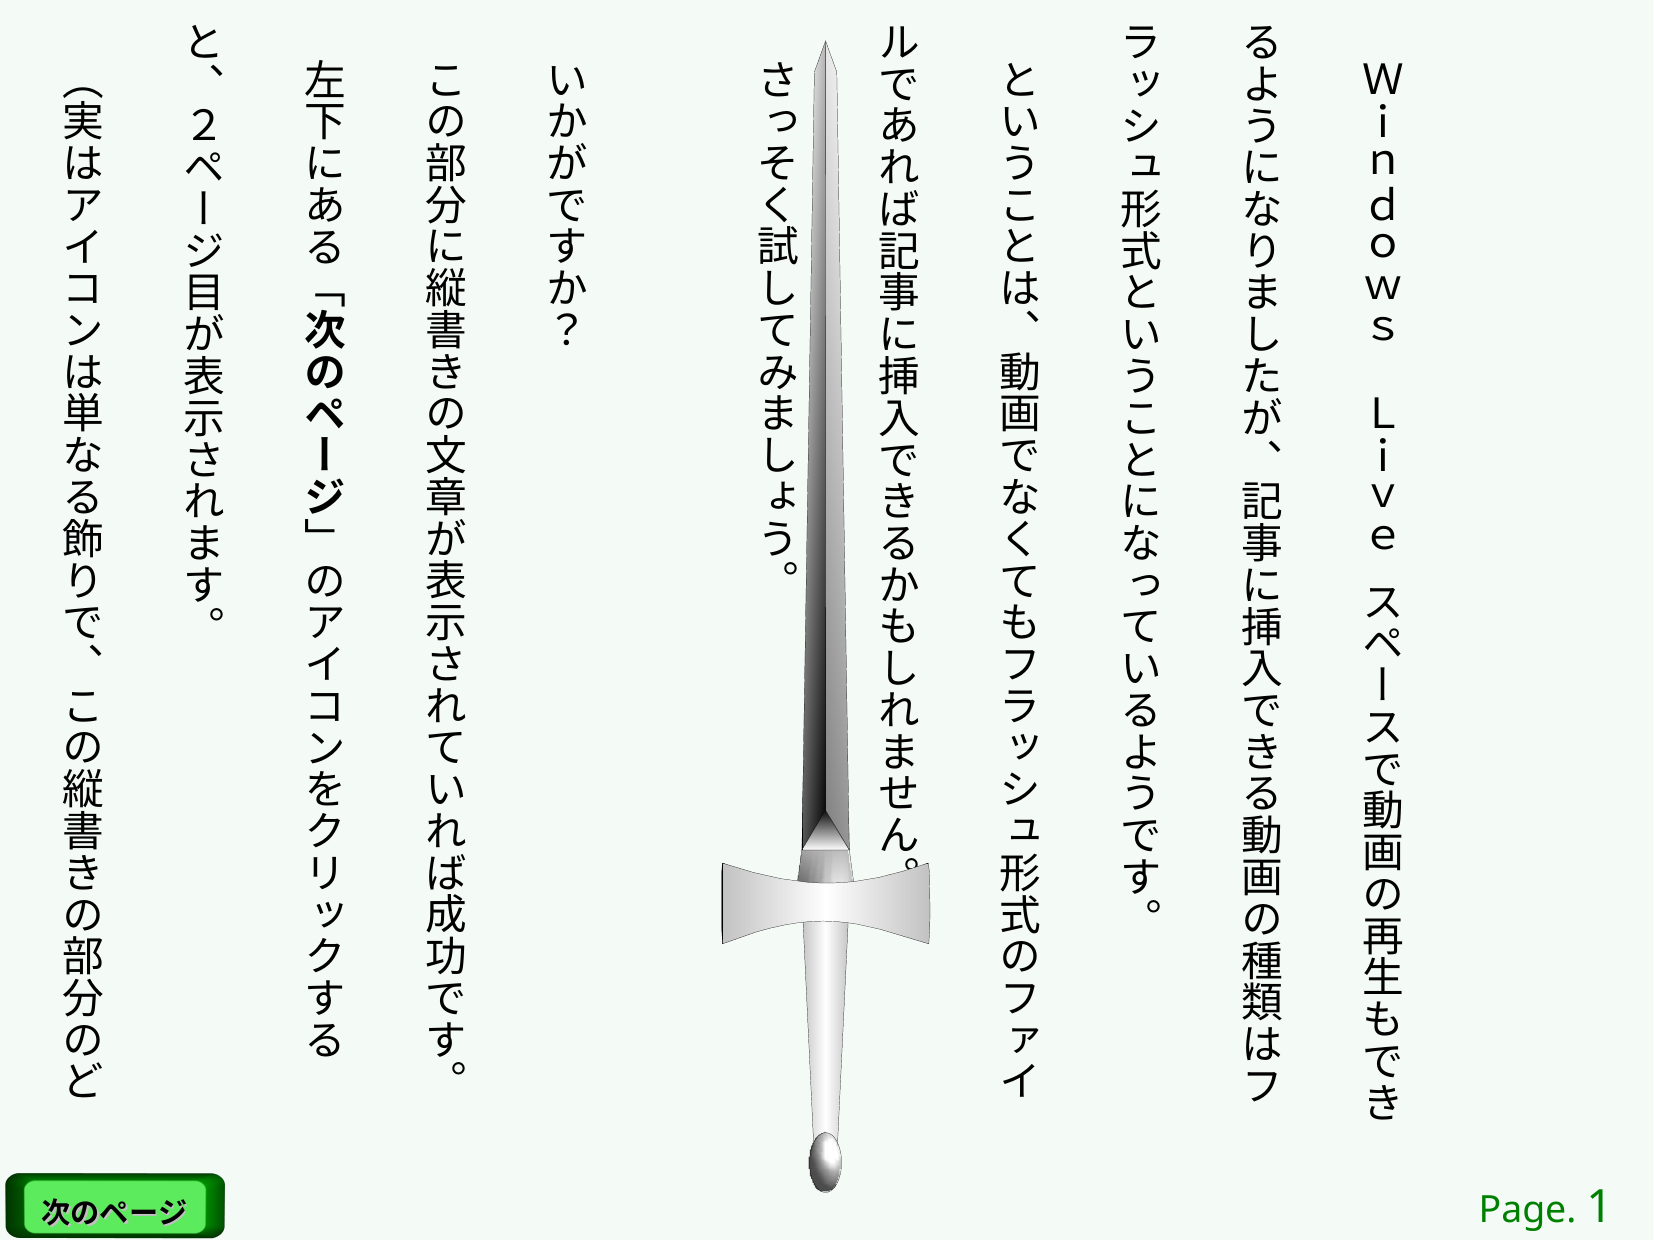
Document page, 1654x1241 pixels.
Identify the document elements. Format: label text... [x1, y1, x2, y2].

text_box Page. 1 [1463, 1166, 1654, 1241]
picture [721, 40, 932, 1200]
text_box いかがですか？ この部分に縦書きの文章が表示されていれば成功です。 左下にある「次のページ」のアイコンをクリックすると、２ページ目が表示されます。 （実はアイコンは単なる飾りで、この縦書きの部分のどこをクリックしても次のページに移動します。） [158, 0, 680, 1146]
text_box Ｗｉｎｄｏｗｓ Ｌｉｖｅ スペースで動画の再生もできるようになりましたが、記事に挿入できる動画の種類はフラッシュ形式ということになっているようです。 ということは、動画でなくてもフラッシュ形式のファイルであれば記事に挿入できるかもしれません。 さっそく試してみましょう。 [974, 0, 1495, 1146]
text_box 次のページ [41, 1189, 191, 1225]
